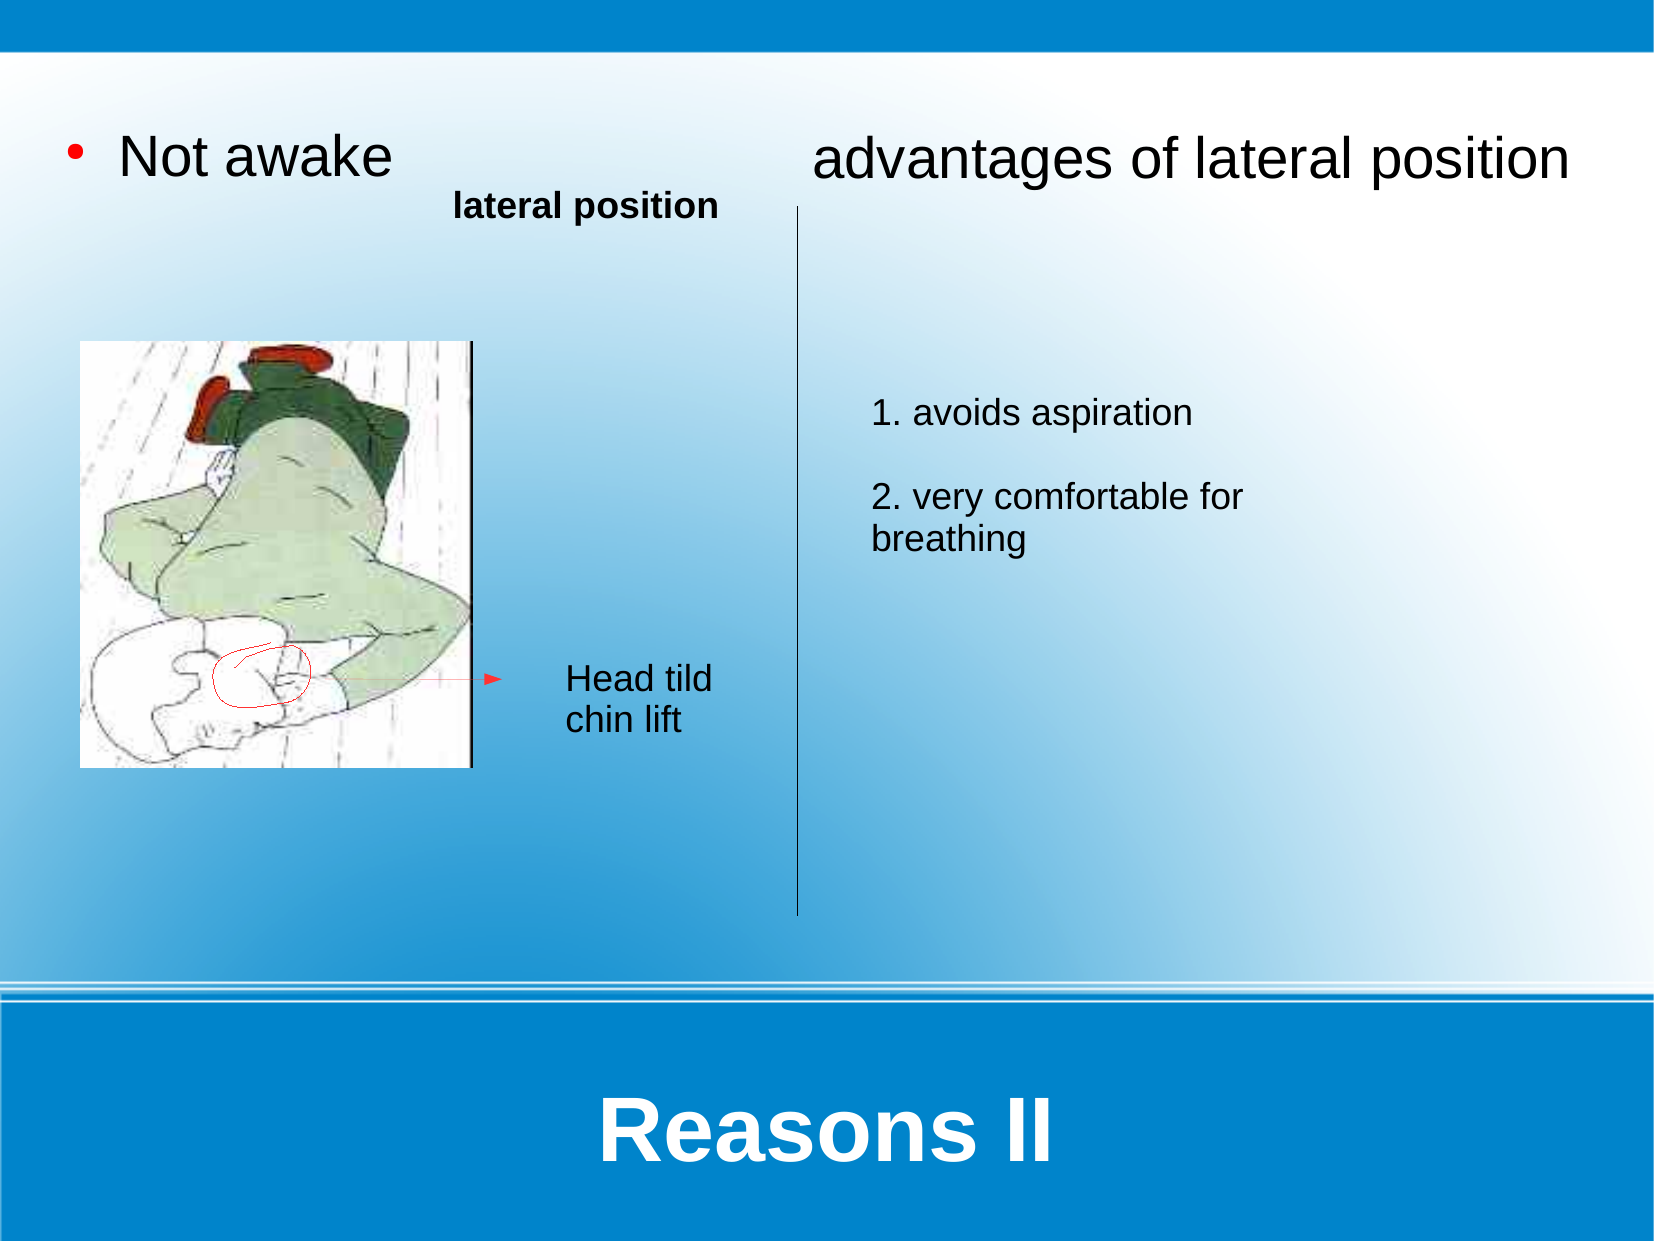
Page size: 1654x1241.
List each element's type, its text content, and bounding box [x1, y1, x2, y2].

title Reasons II [82, 1021, 1571, 1229]
text_box 1. avoids aspiration 2. very comfortable for breathing [856, 383, 1425, 525]
list Not awake [798, 273, 804, 798]
text_box advantages of lateral position [797, 118, 1588, 273]
text_box Head tild chin lift [550, 649, 739, 749]
picture [80, 341, 473, 768]
text_box lateral position [438, 177, 735, 384]
list Not awake [29, 118, 797, 798]
